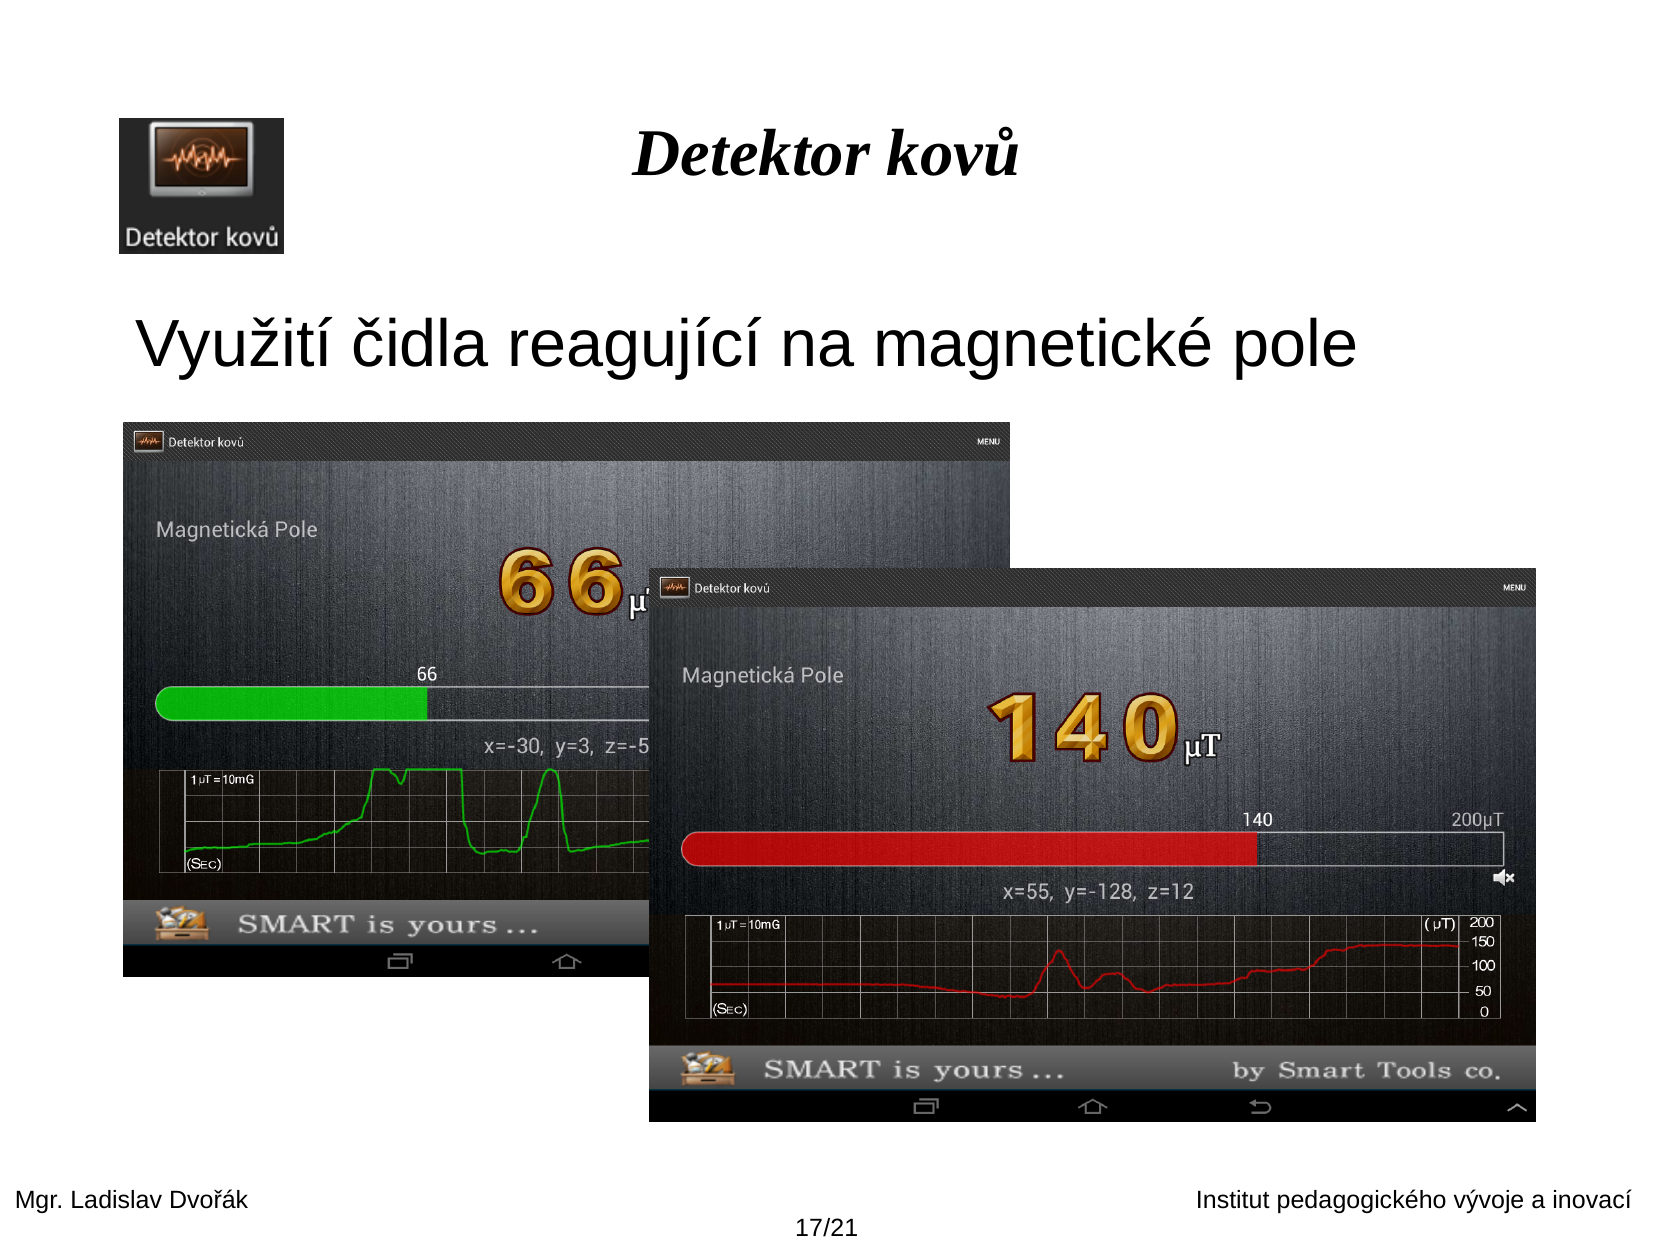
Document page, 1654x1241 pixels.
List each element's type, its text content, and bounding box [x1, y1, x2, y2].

picture [119, 118, 284, 255]
text_box Mgr. Ladislav Dvořák Institut pedagogického vývoje a inovací 18/21 [0, 1177, 1654, 1241]
title Detektor kovů [82, 49, 1571, 257]
text_box Využití čidla reagující na magnetické pole [118, 295, 1536, 391]
picture [123, 422, 1536, 1123]
